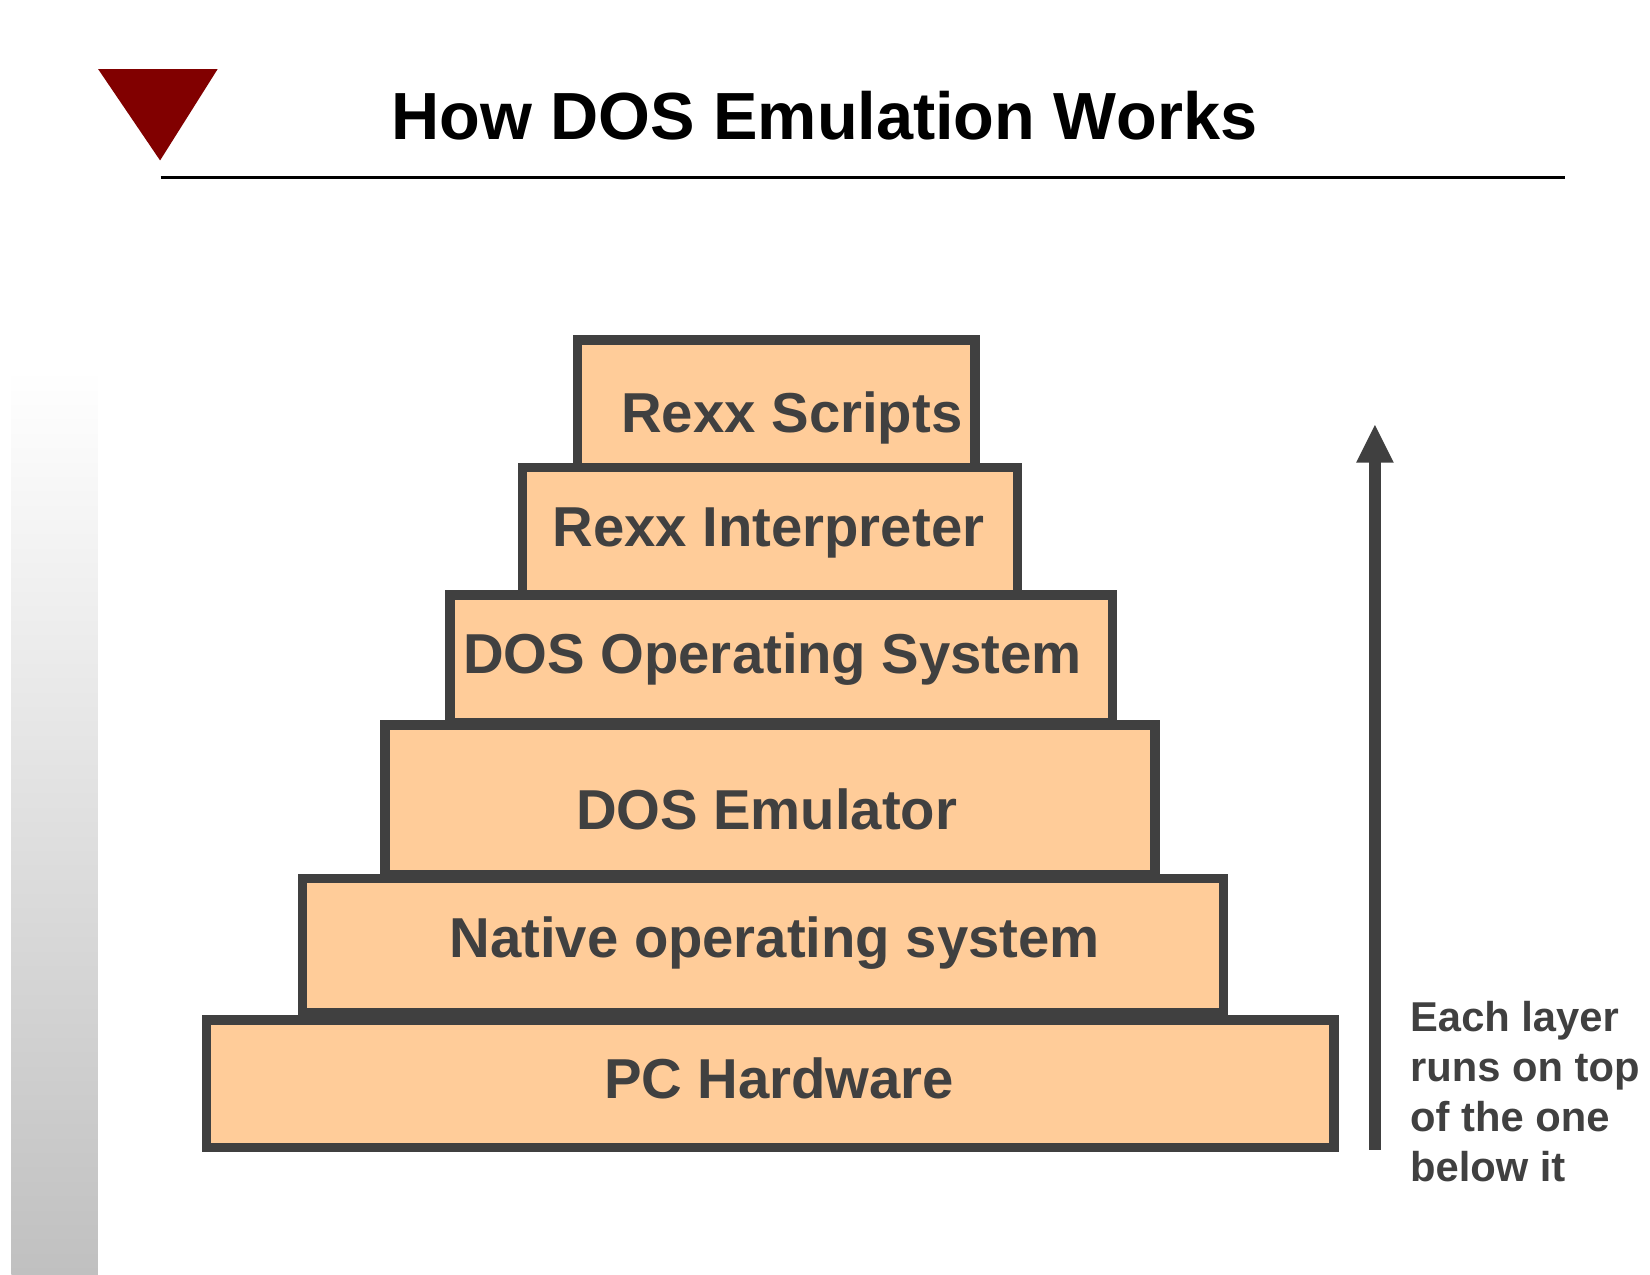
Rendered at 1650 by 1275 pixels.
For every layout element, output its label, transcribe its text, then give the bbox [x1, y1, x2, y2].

text_box [206, 1020, 1334, 1148]
text_box [384, 725, 1155, 876]
text_box Native operating system [432, 892, 1117, 977]
text_box [11, 370, 99, 1275]
text_box DOS Emulator [559, 765, 975, 850]
text_box Each layer runs on top of the one below it [1395, 982, 1650, 1199]
text_box Rexx Scripts [604, 368, 980, 453]
text_box [302, 878, 1224, 1013]
text_box PC Hardware [587, 1034, 971, 1119]
text_box Rexx Interpreter [535, 481, 1002, 567]
text_box [98, 69, 218, 161]
text_box [450, 340, 1113, 723]
text_box How DOS Emulation Works [374, 64, 1276, 162]
text_box DOS Operating System [446, 609, 1100, 694]
